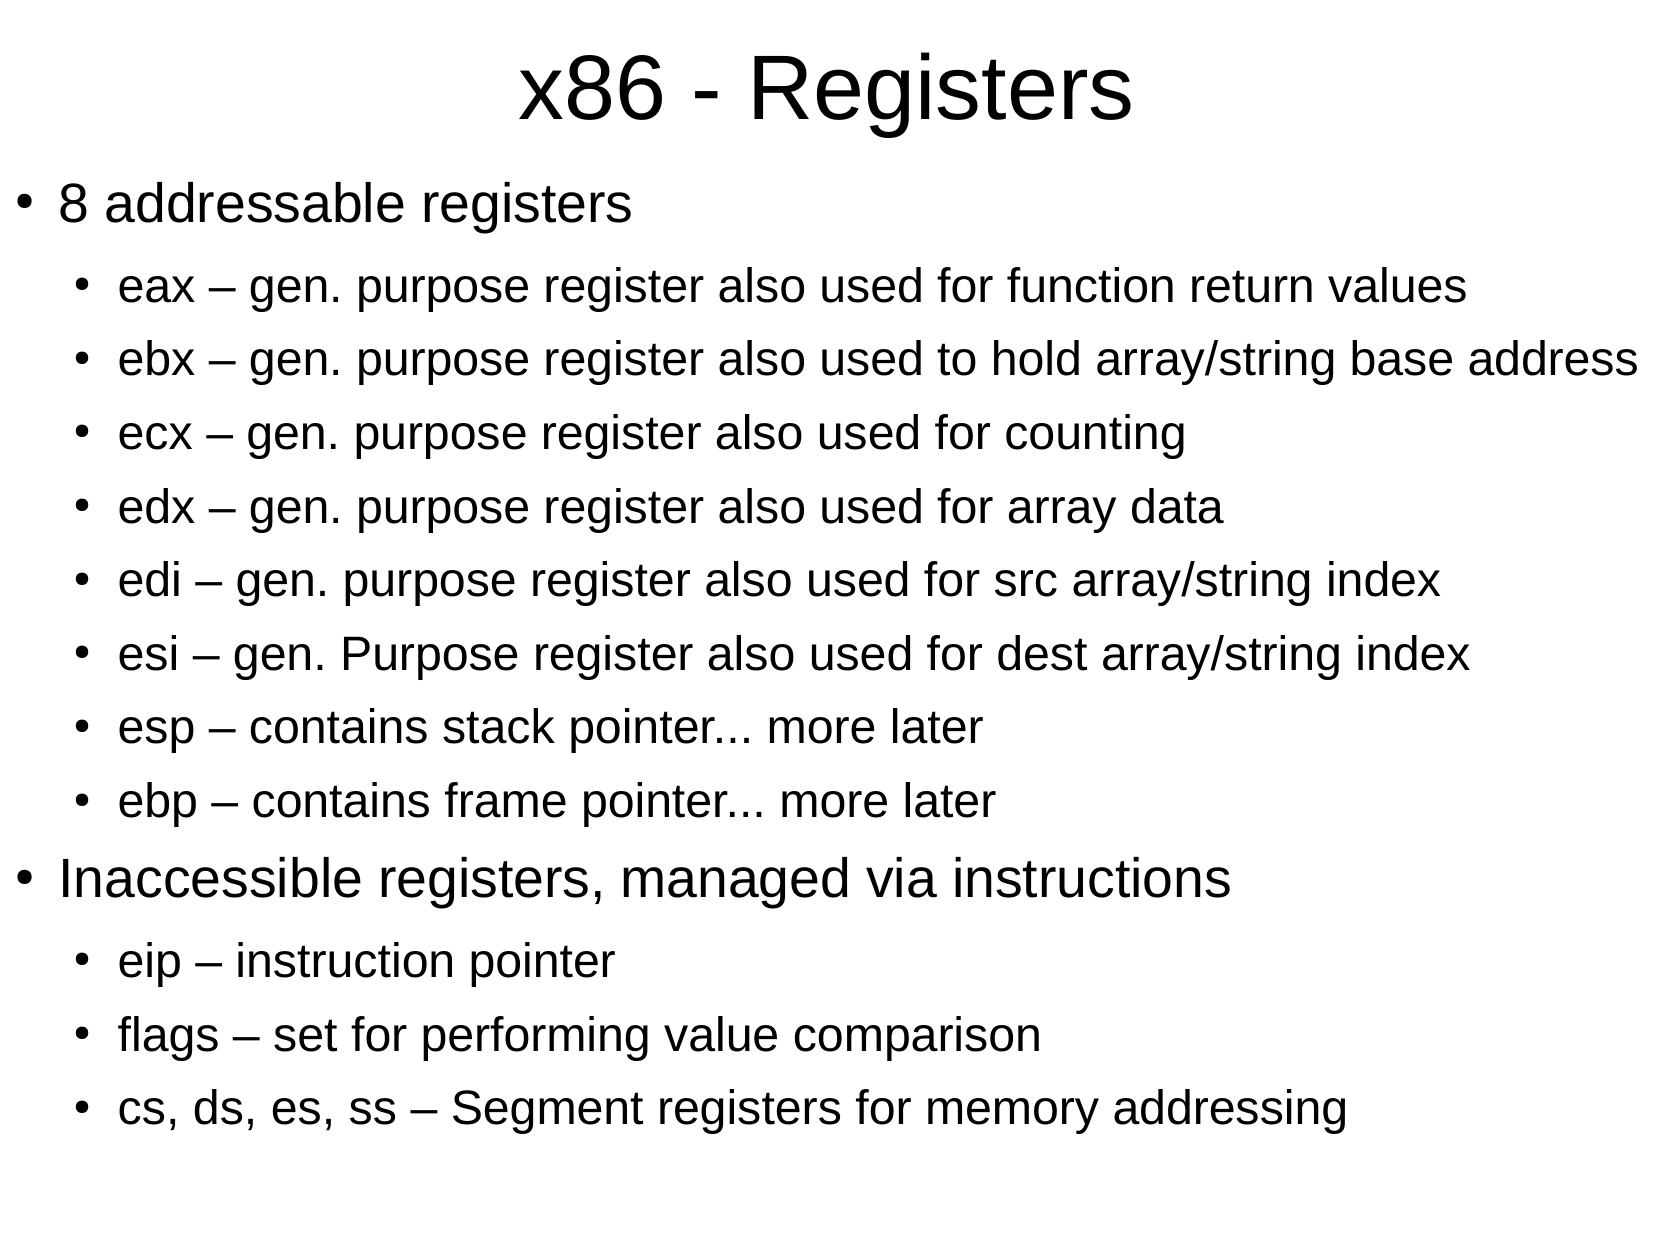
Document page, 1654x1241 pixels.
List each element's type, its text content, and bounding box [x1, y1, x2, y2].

list 8 addressable registers eax – gen. purpose register also used for function return values ebx – gen. purpose register also used to hold array/string base address ecx – gen. purpose register also used for counting edx – gen. purpose register also used for array data edi – gen. purpose register also used for src array/string index esi – gen. Purpose register also used for dest array/string index esp – contains stack pointer... more later ebp – contains frame pointer... more later Inaccessible registers, managed via instructions eip – instruction pointer flags – set for performing value comparison cs, ds, es, ss – Segment registers for memory addressing [0, 172, 1654, 1169]
title x86 - Registers [82, 0, 1571, 172]
